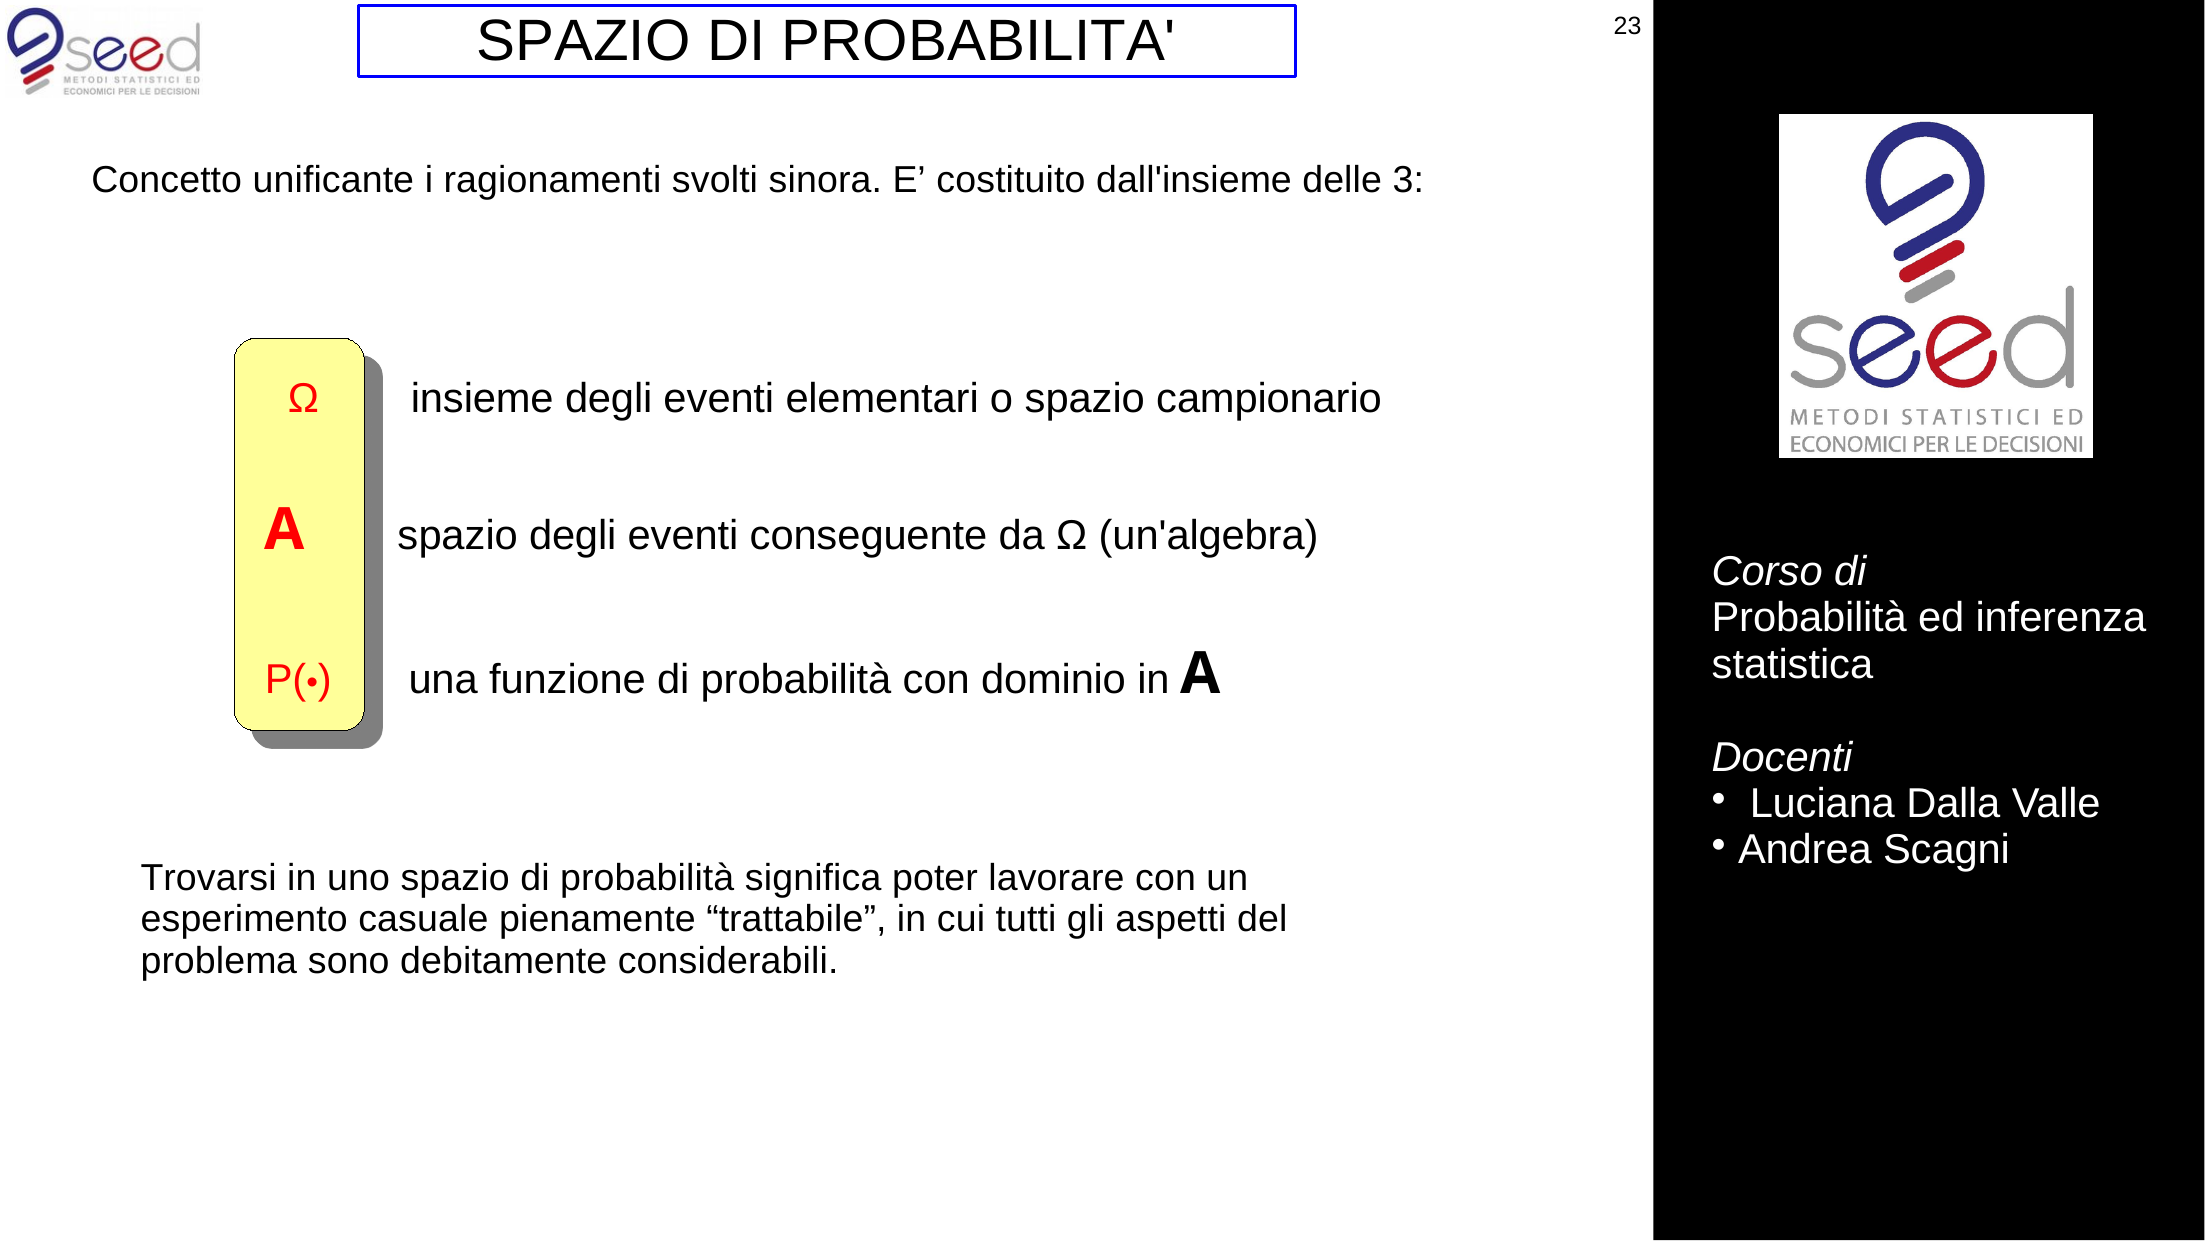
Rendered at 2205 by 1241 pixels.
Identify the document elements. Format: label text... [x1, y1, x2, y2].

text_box SPAZIO DI PROBABILITA' [358, 5, 1296, 77]
text_box Ω insieme degli eventi elementari o spazio campionario A spazio degli eventi conseguente da Ω (un'algebra) P(•) una funzione di probabilità con dominio in A [264, 375, 1425, 737]
picture [1779, 114, 2093, 458]
text_box [234, 338, 365, 731]
text_box Concetto unificante i ragionamenti svolti sinora. E’ costituito dall'insieme delle 3: [91, 158, 1560, 201]
text_box Trovarsi in uno spazio di probabilità significa poter lavorare con un esperimento casuale pienamente “trattabile”, in cui tutti gli aspetti del problema sono debitamente considerabili. [140, 855, 1299, 982]
picture [5, 5, 203, 98]
